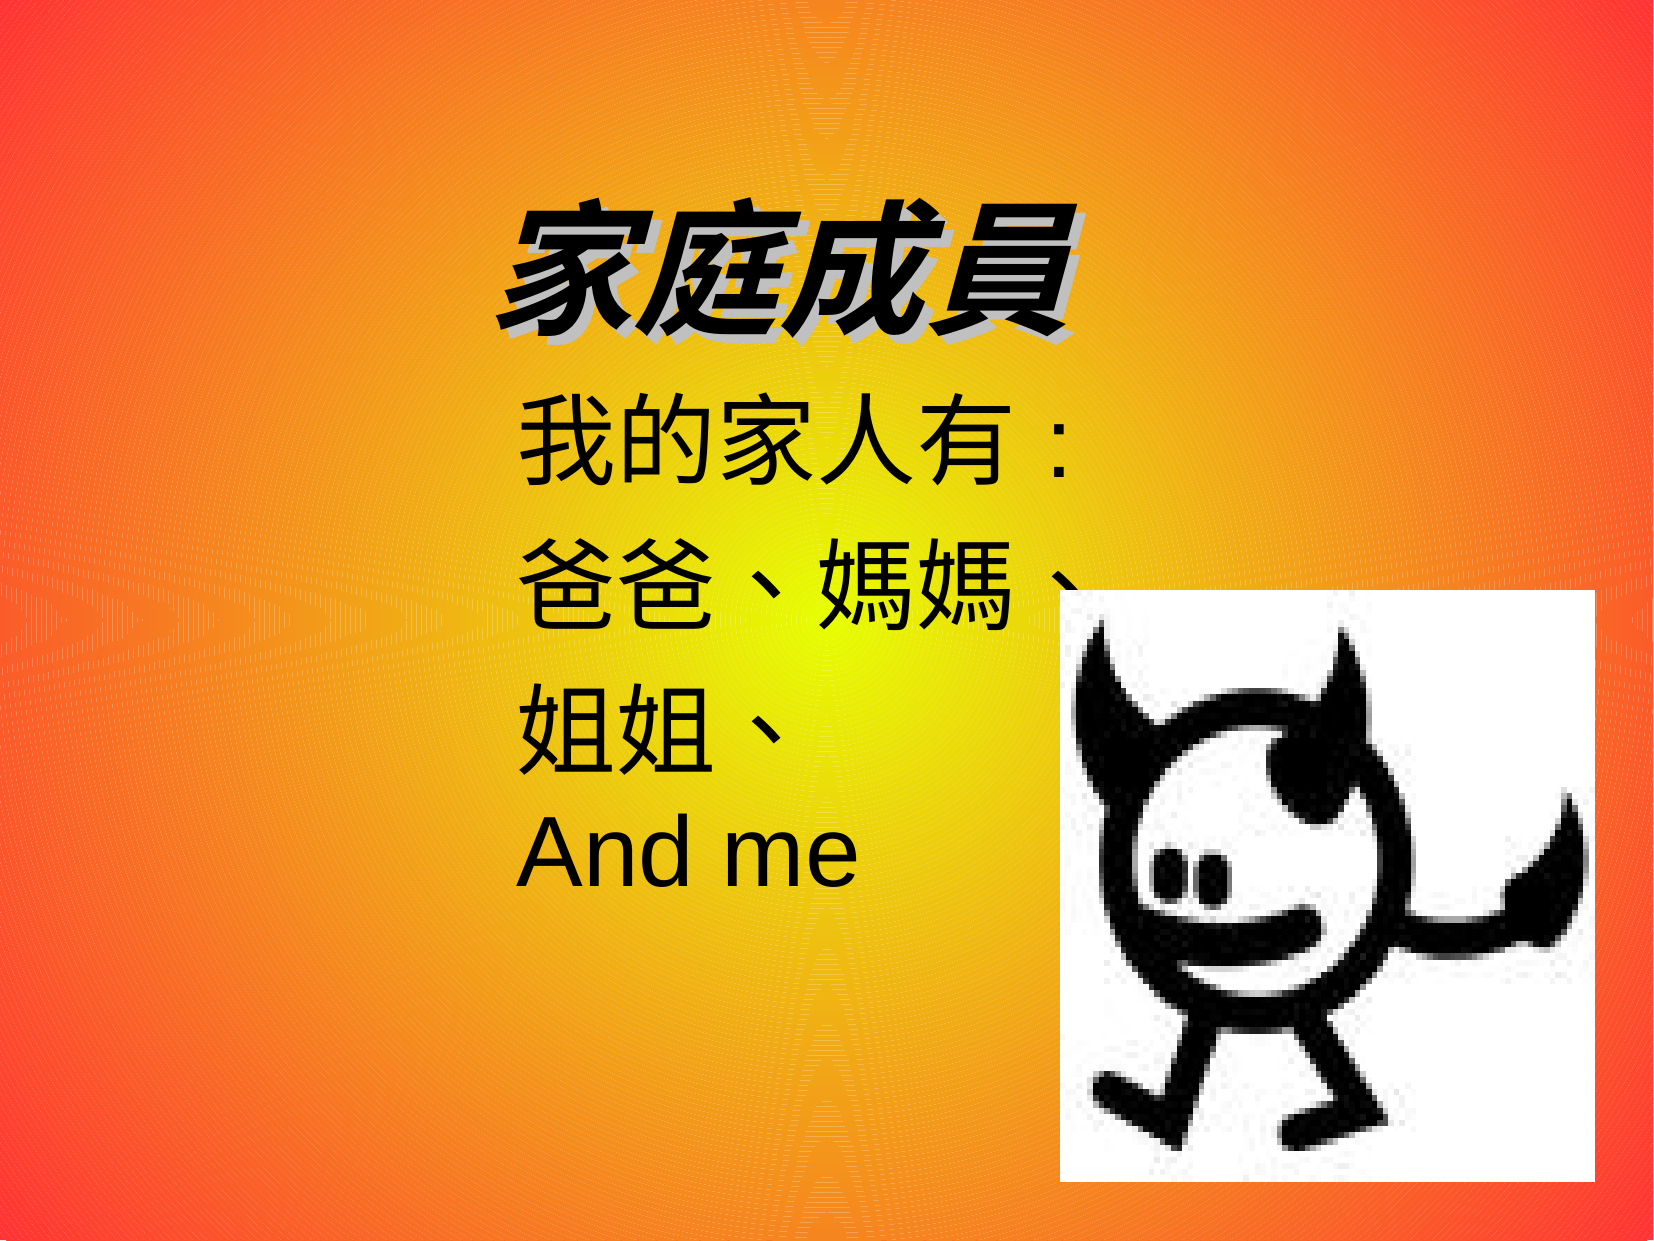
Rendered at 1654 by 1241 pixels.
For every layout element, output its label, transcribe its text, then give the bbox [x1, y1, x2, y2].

text_box 我的家人有: 爸爸、媽媽、 姐姐、 And me [501, 354, 1418, 842]
text_box 家庭成員 [472, 147, 1388, 384]
picture [1060, 590, 1595, 1182]
